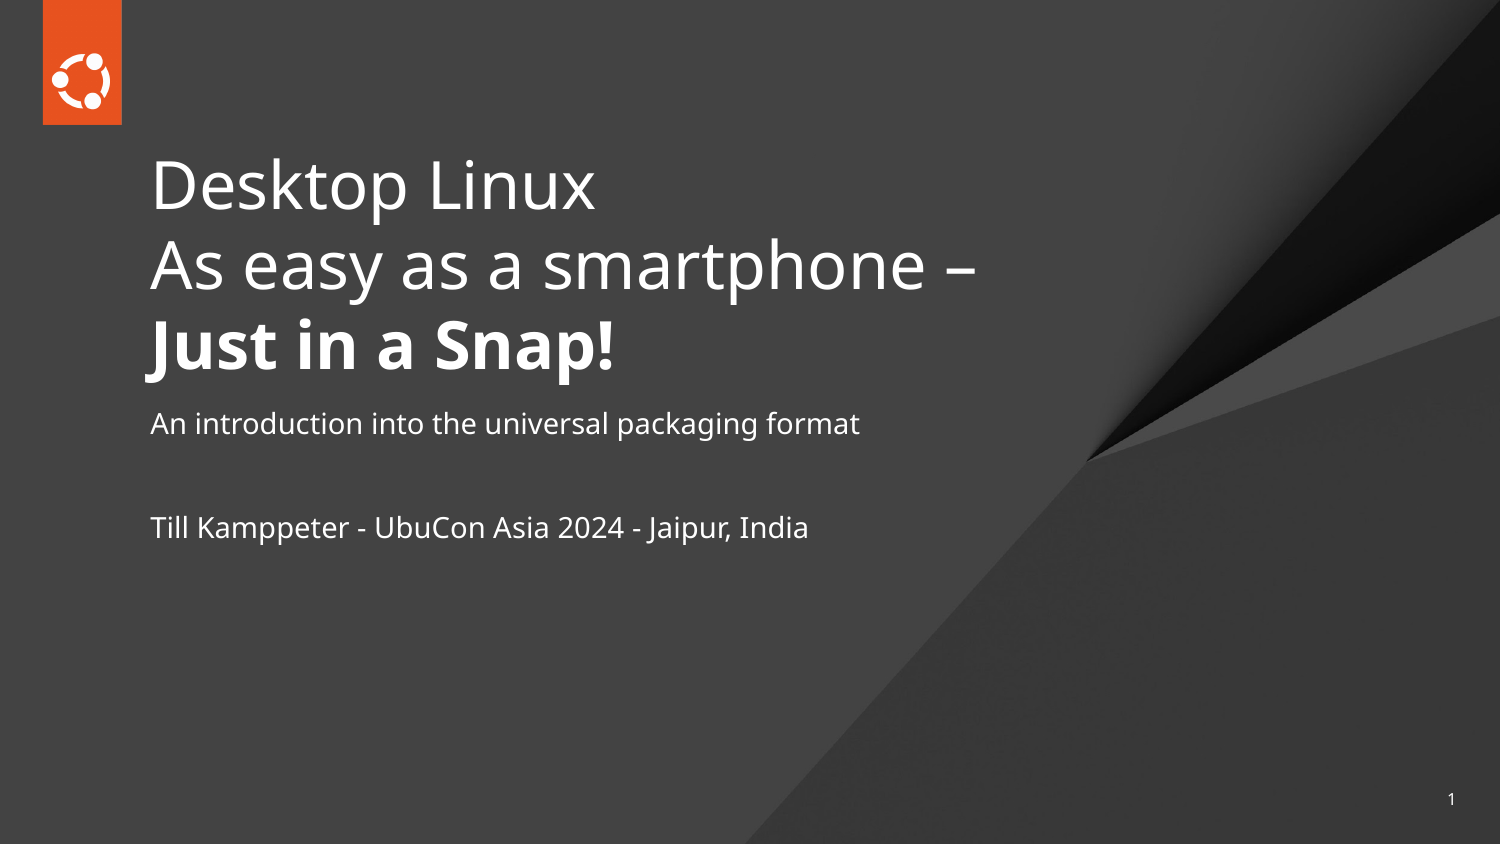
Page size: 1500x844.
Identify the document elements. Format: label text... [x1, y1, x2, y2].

subtitle An introduction into the universal packaging format Till Kamppeter - UbuCon Asia 2024 - Jaipur, India [150, 405, 1008, 446]
slide_number <number> [1381, 773, 1472, 839]
title Desktop Linux As easy as a smartphone – Just in a Snap! [150, 300, 1049, 383]
picture [0, 0, 1500, 844]
